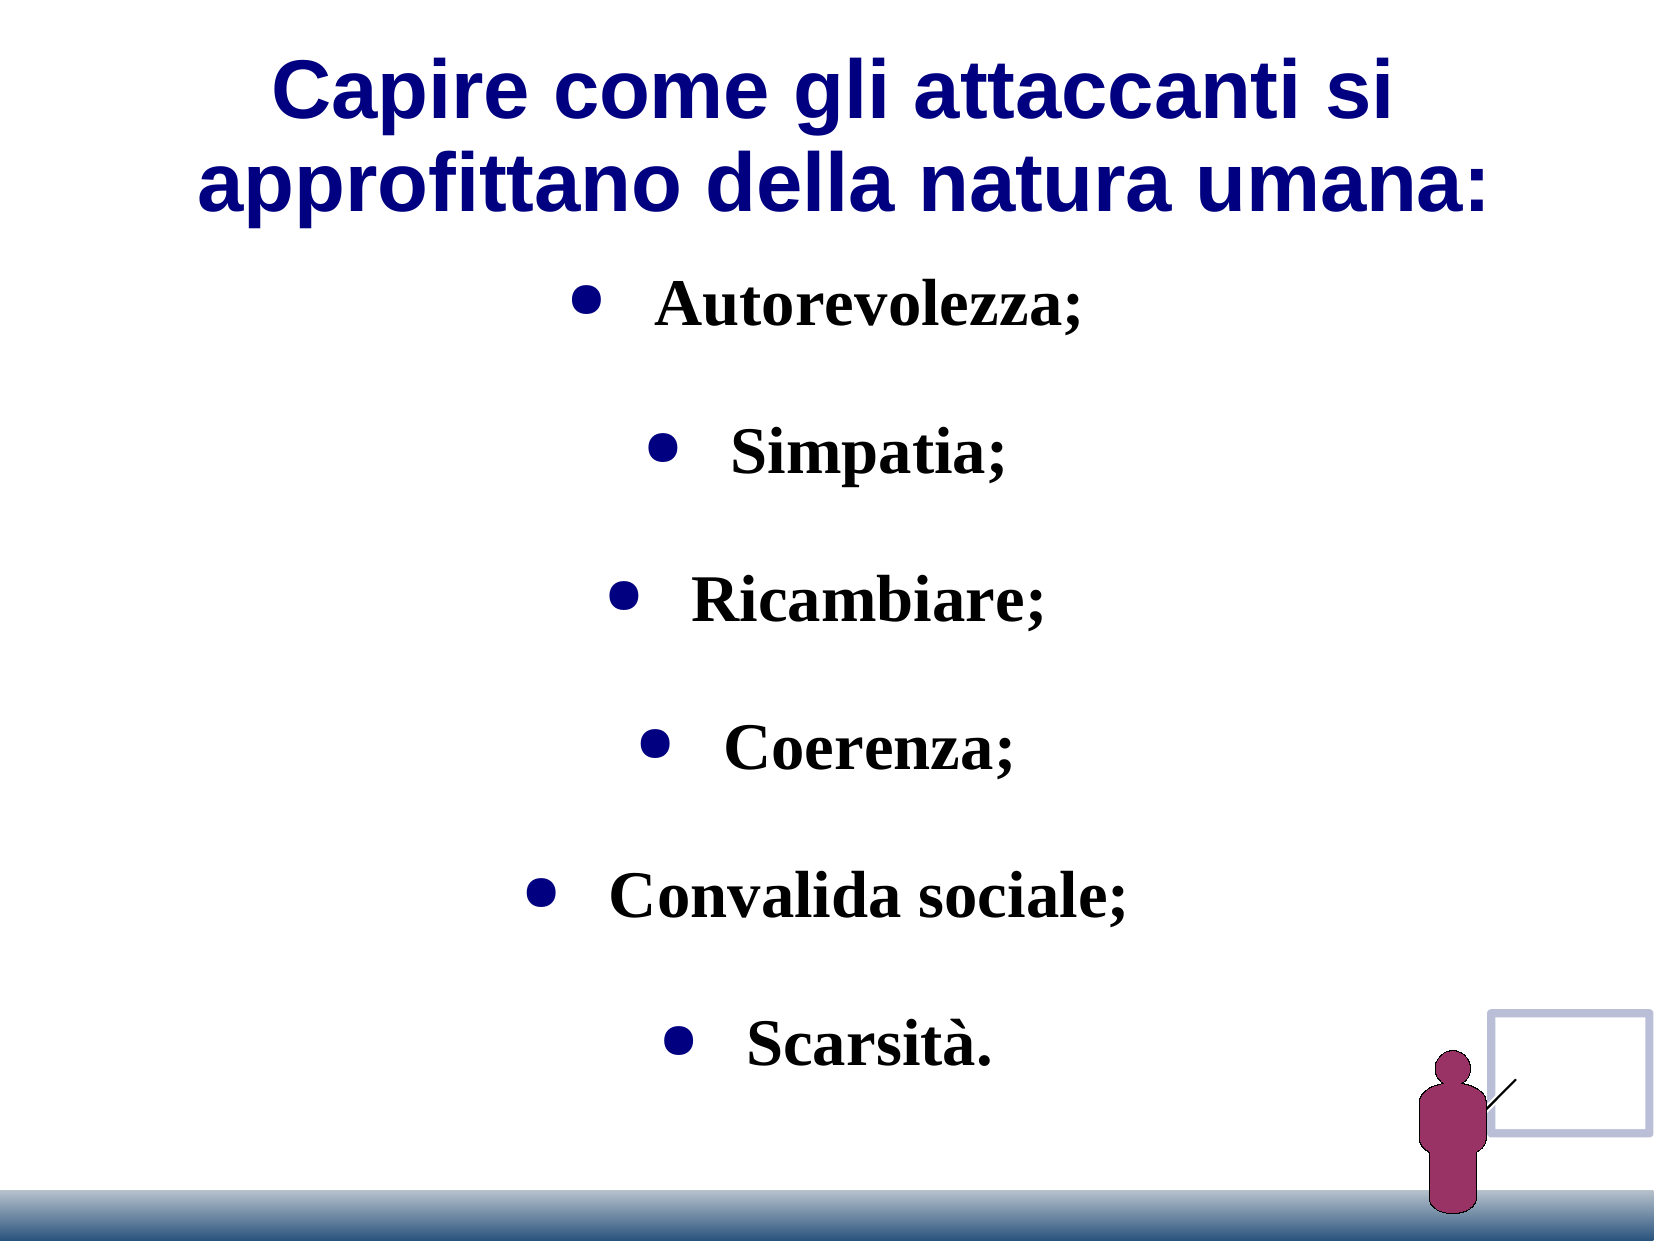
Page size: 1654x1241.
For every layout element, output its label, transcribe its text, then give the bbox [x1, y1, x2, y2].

list Autorevolezza; Simpatia; Ricambiare; Coerenza; Convalida sociale; Scarsità. [151, 265, 1532, 1156]
title Capire come gli attaccanti si approfittano della natura umana: [156, 43, 1534, 230]
